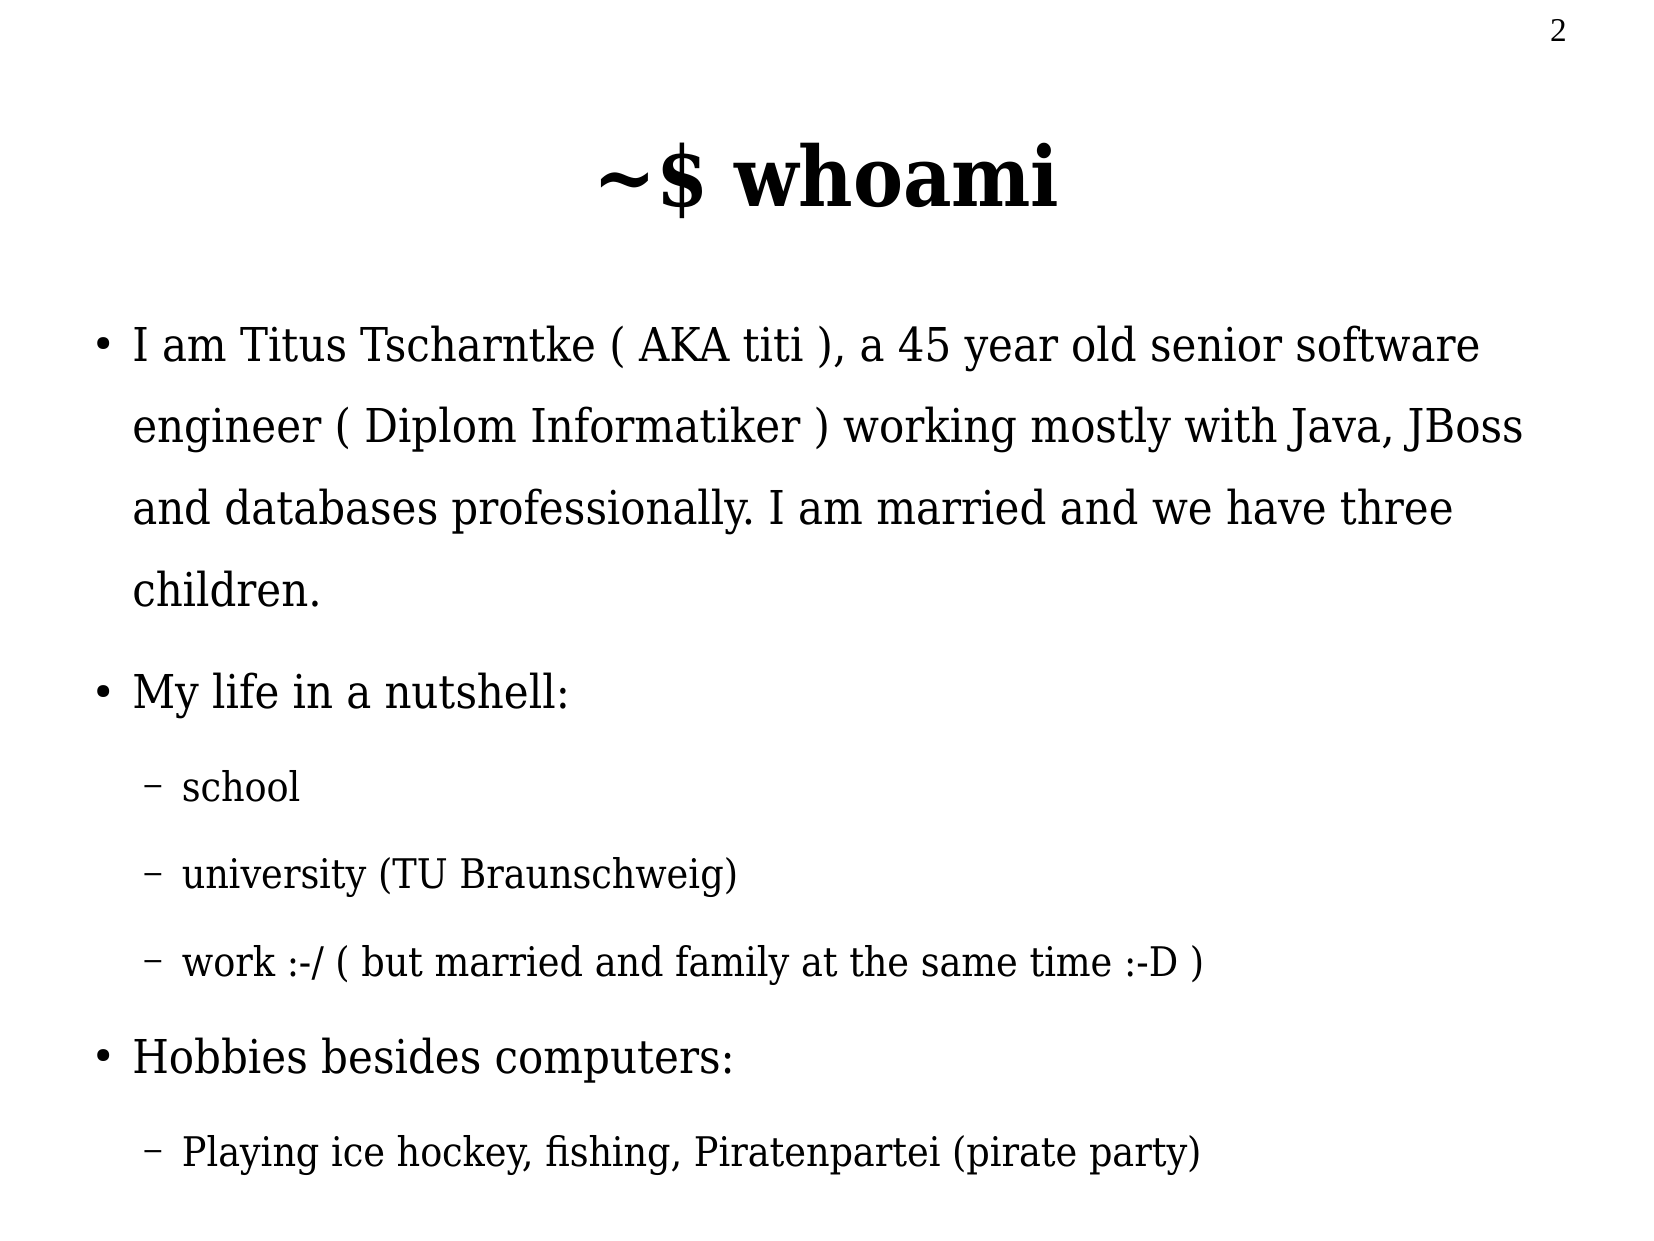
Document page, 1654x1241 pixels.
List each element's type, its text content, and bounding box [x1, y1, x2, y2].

list I am Titus Tscharntke ( AKA titi ), a 45 year old senior software engineer ( Diplom Informatiker ) working mostly with Java, JBoss and databases professionally. I am married and we have three children. My life in a nutshell: school university (TU Braunschweig) work :-/ ( but married and family at the same time :-D ) Hobbies besides computers: Playing ice hockey, fishing, Piratenpartei (pirate party) [82, 290, 1538, 1182]
title ~$ whoami [82, 49, 1571, 257]
